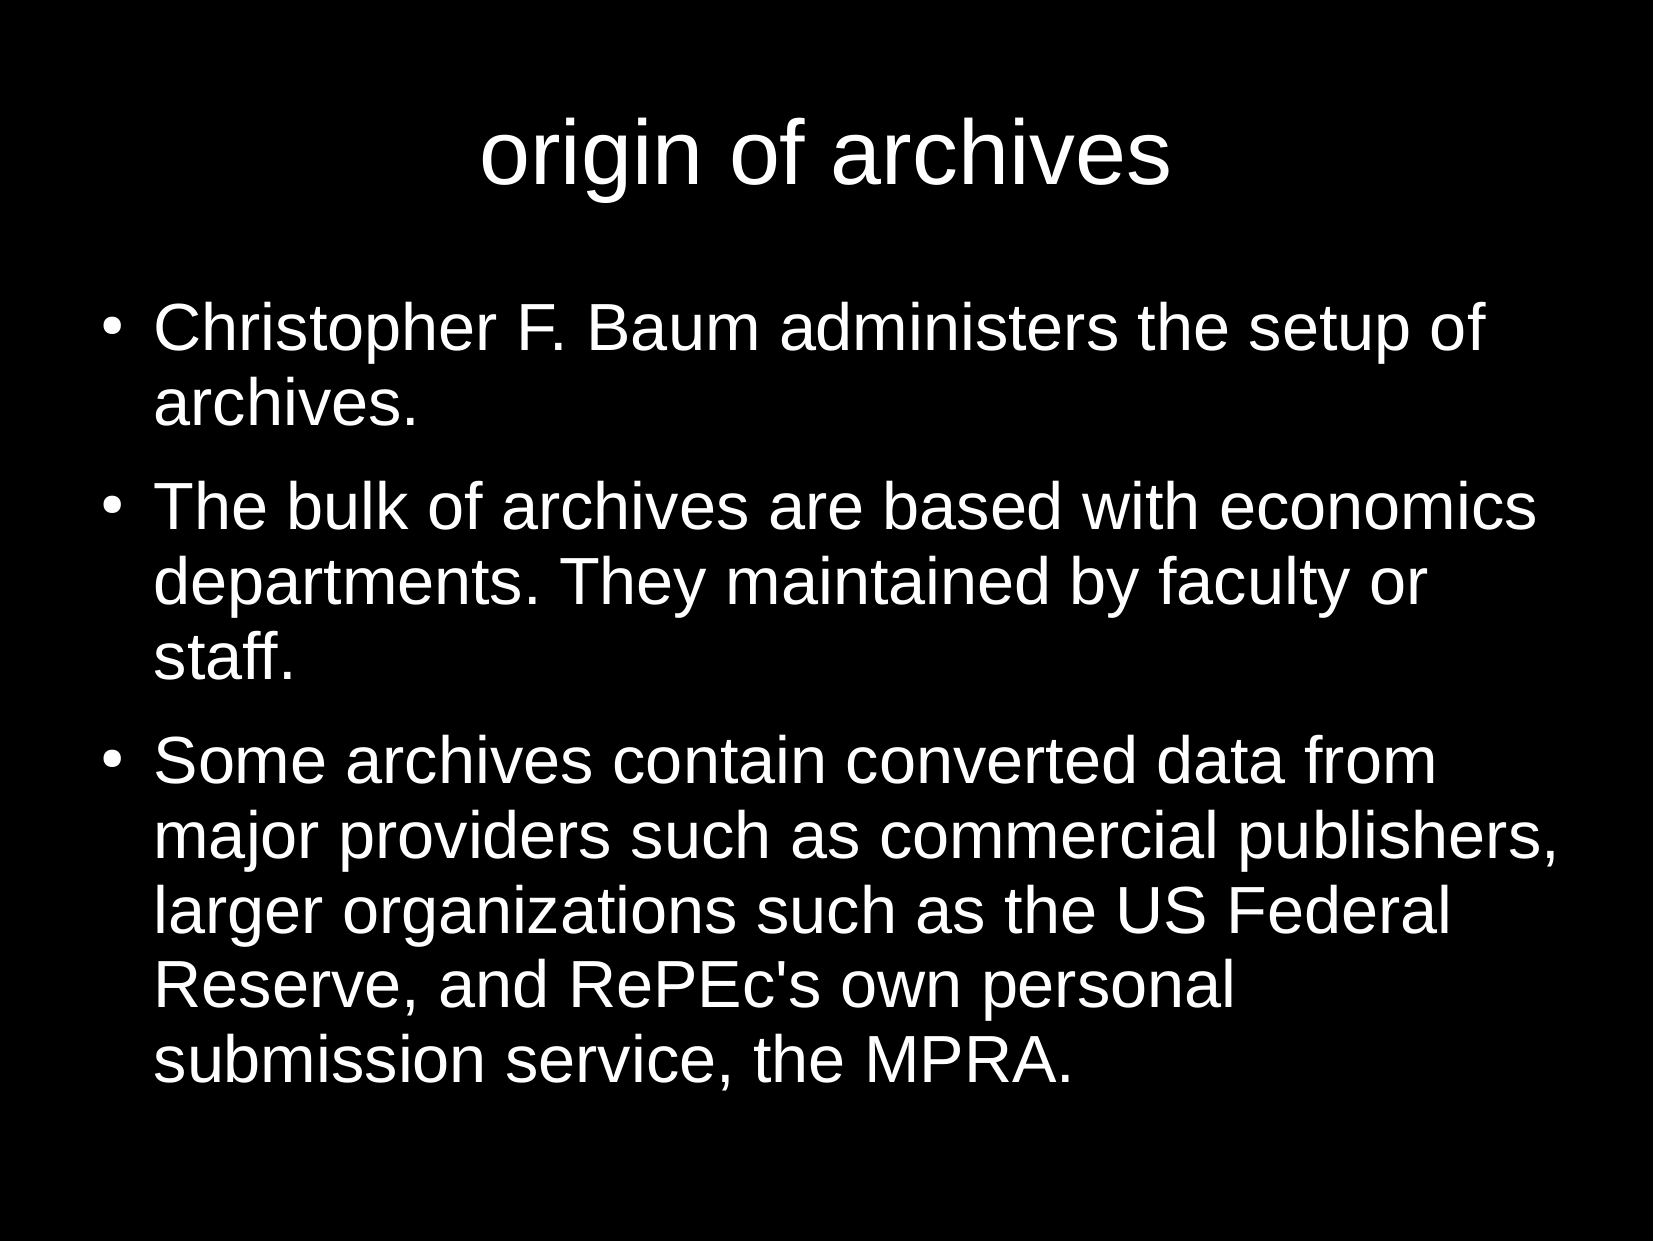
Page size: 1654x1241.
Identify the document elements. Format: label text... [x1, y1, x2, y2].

list Christopher F. Baum administers the setup of archives. The bulk of archives are based with economics departments. They maintained by faculty or staff. Some archives contain converted data from major providers such as commercial publishers, larger organizations such as the US Federal Reserve, and RePEc's own personal submission service, the MPRA. [82, 290, 1571, 1109]
title origin of archives [82, 49, 1571, 257]
